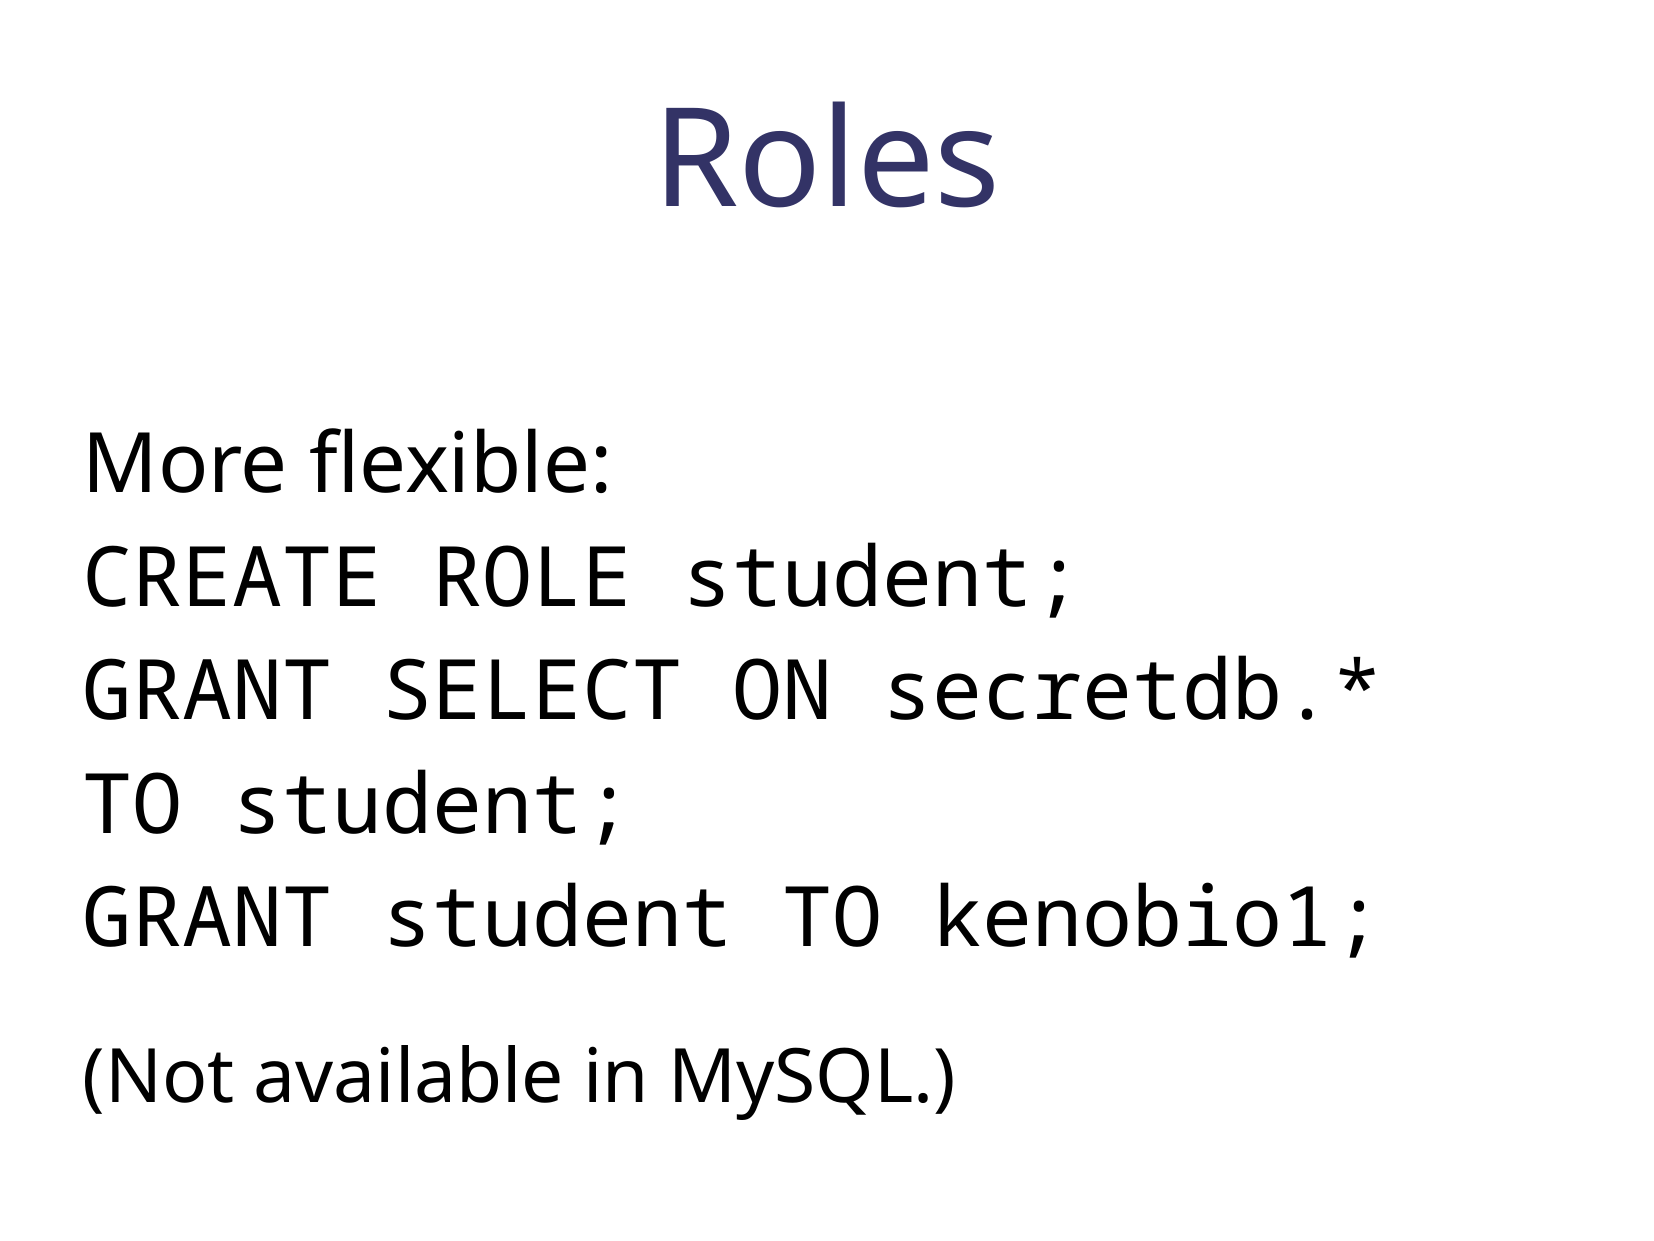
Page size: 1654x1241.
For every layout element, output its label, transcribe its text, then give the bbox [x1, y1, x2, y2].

title Roles [82, 56, 1571, 250]
subtitle More flexible: CREATE ROLE student; GRANT SELECT ON secretdb.* TO student; GRANT student TO kenobio1; (Not available in MySQL.) [82, 290, 1654, 1094]
